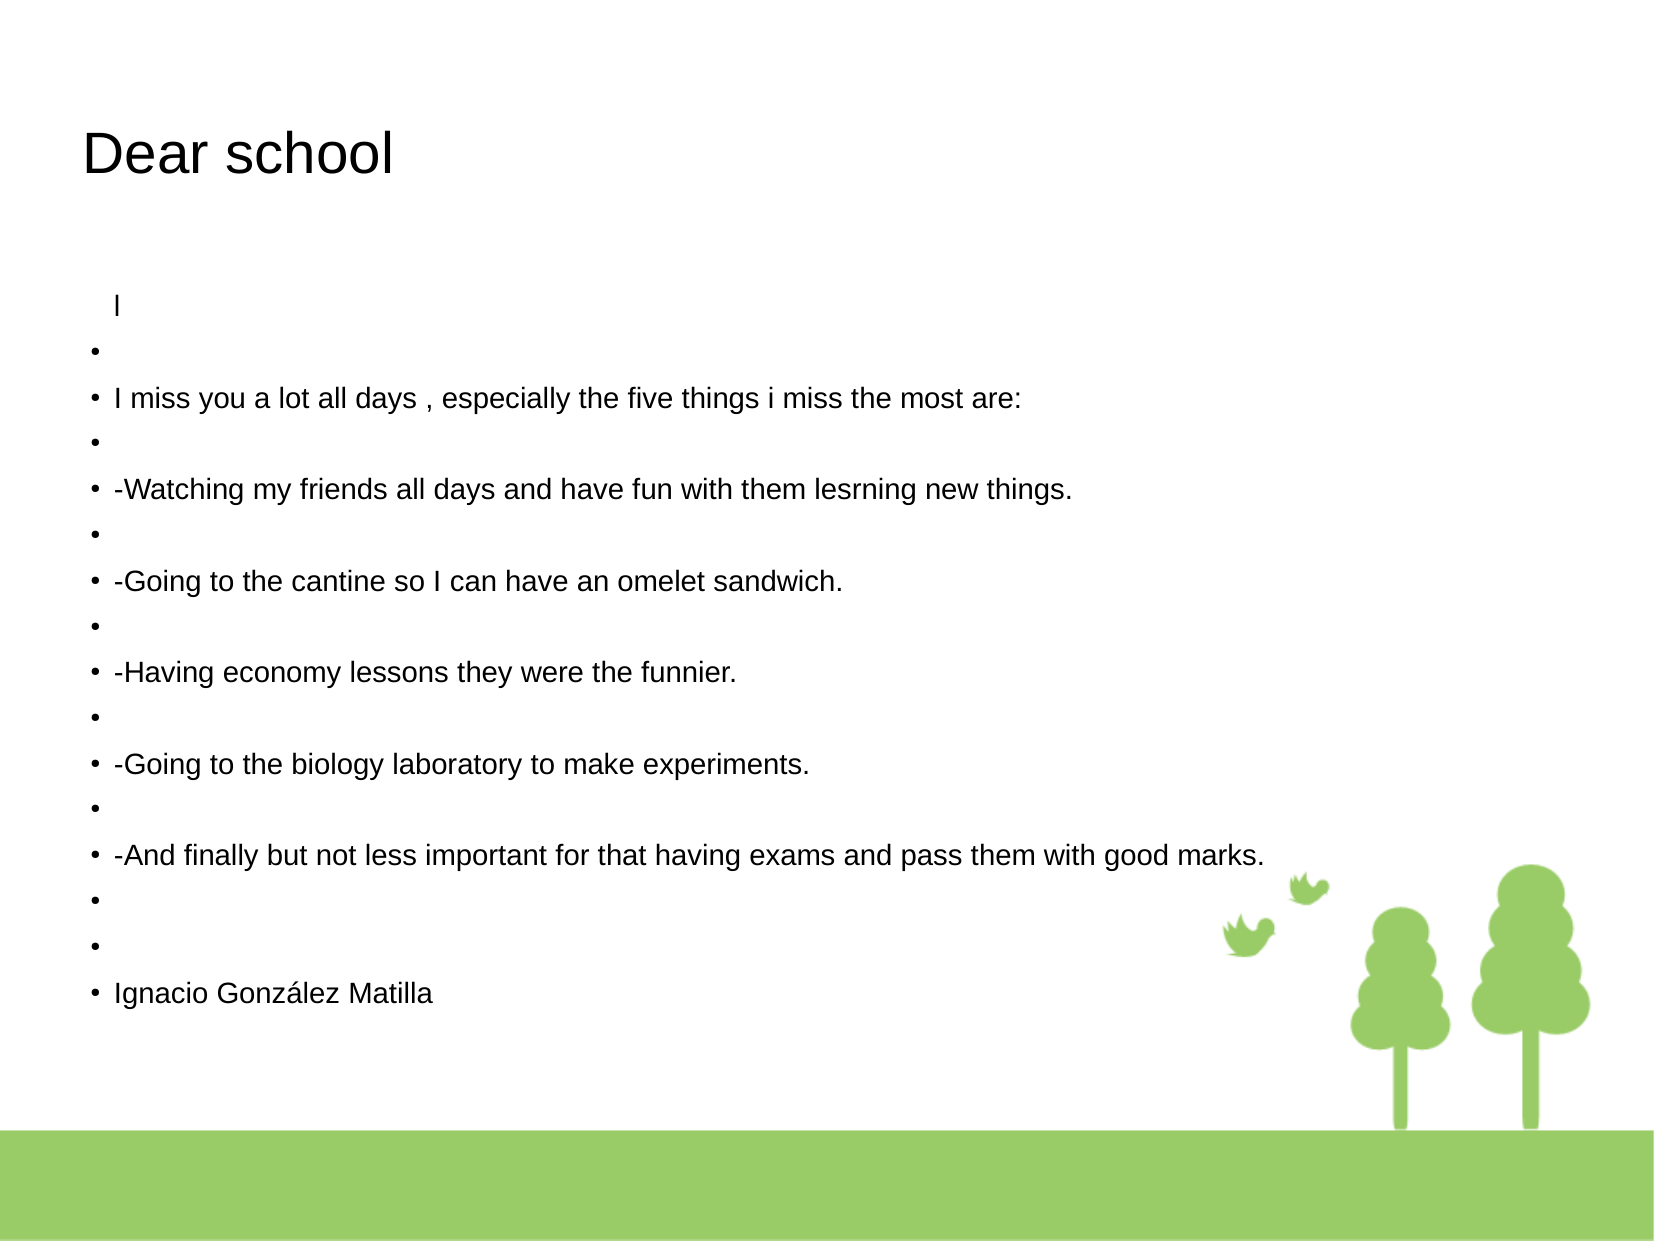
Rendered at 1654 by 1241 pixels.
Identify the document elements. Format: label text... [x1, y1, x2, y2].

title Dear school [82, 49, 1571, 257]
list l I miss you a lot all days , especially the five things i miss the most are: -Watching my friends all days and have fun with them lesrning new things. -Going to the cantine so I can have an omelet sandwich. -Having economy lessons they were the funnier. -Going to the biology laboratory to make experiments. -And finally but not less important for that having exams and pass them with good marks. Ignacio González Matilla [82, 290, 1571, 1010]
picture [0, 0, 1654, 1241]
